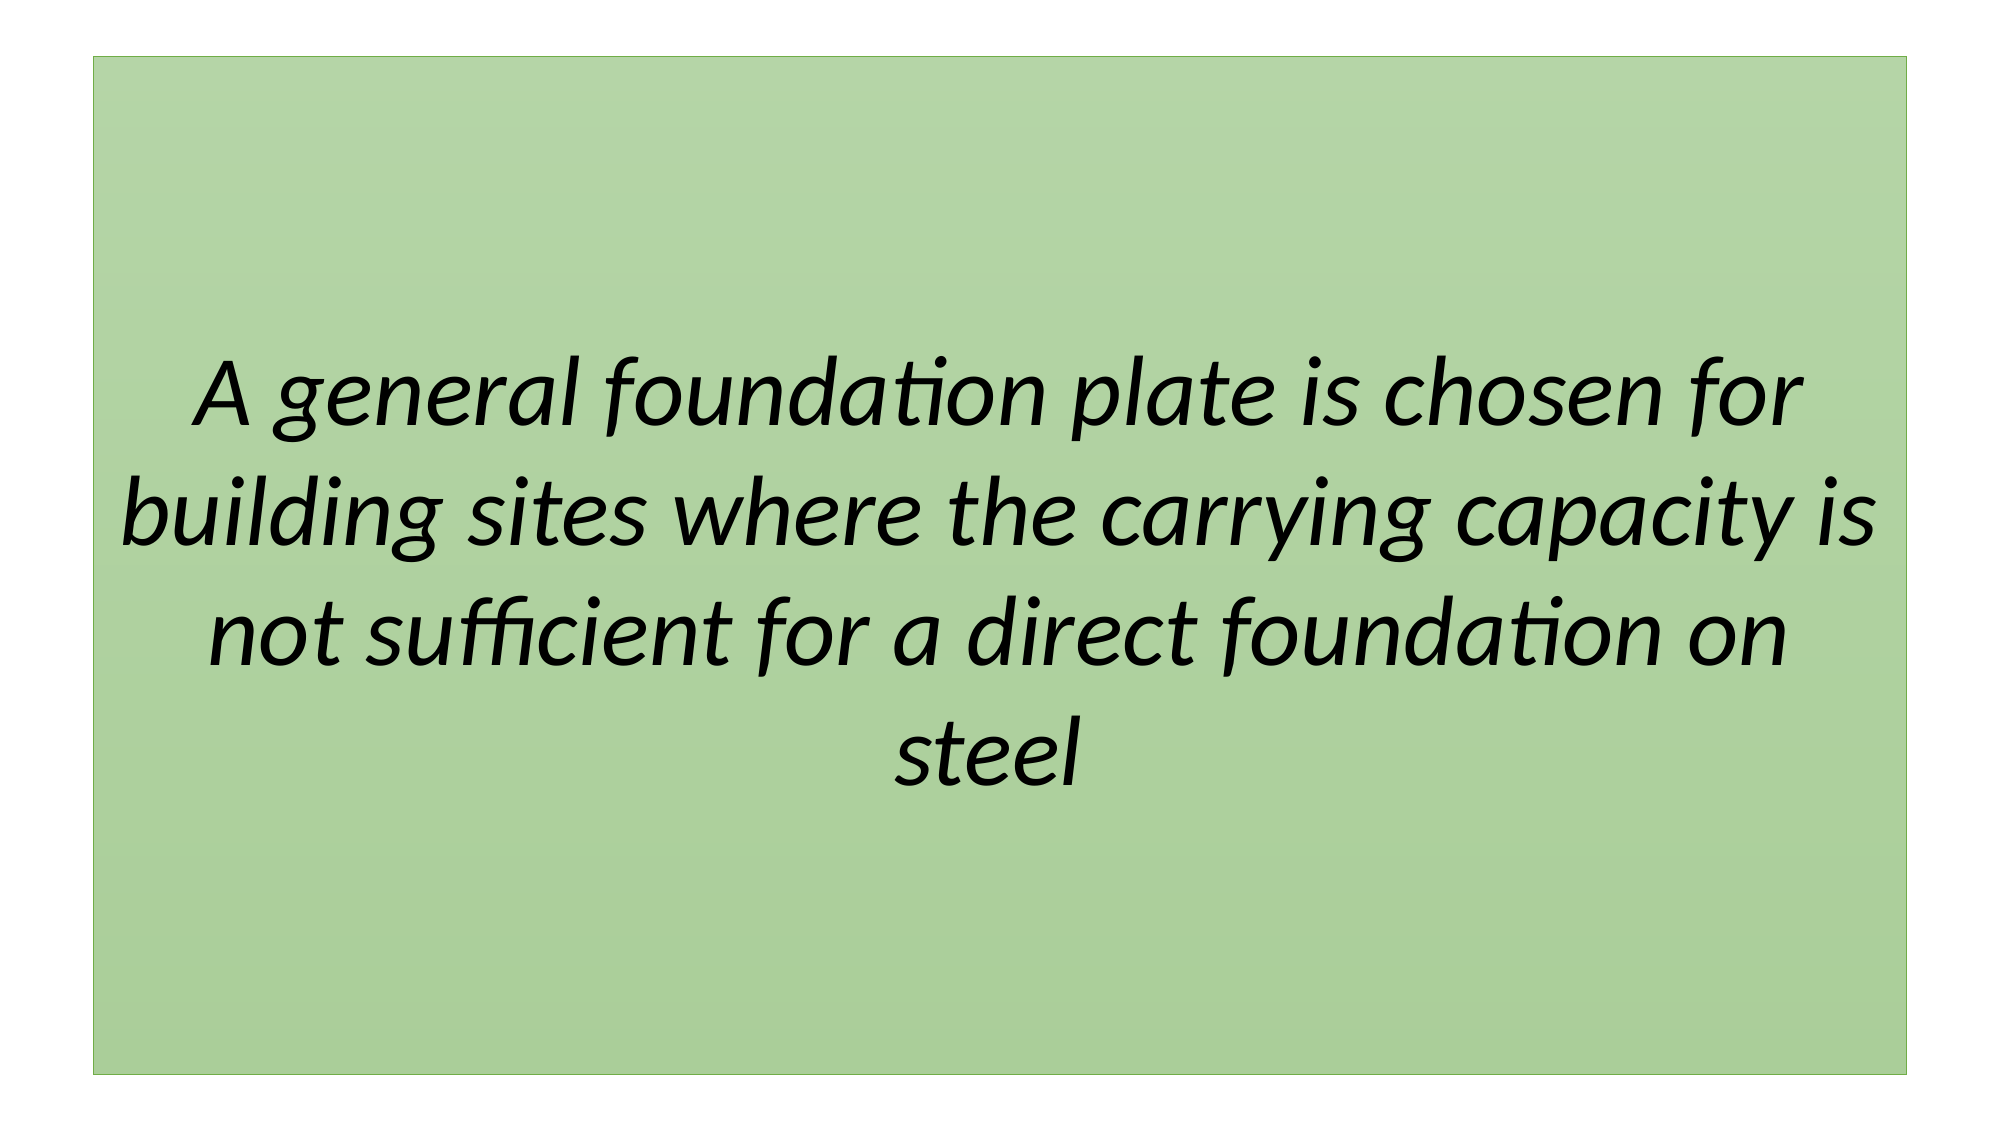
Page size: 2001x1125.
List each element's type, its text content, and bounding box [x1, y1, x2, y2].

text_box A general foundation plate is chosen for building sites where the carrying capacity is not sufficient for a direct foundation on steel [93, 57, 1906, 1075]
